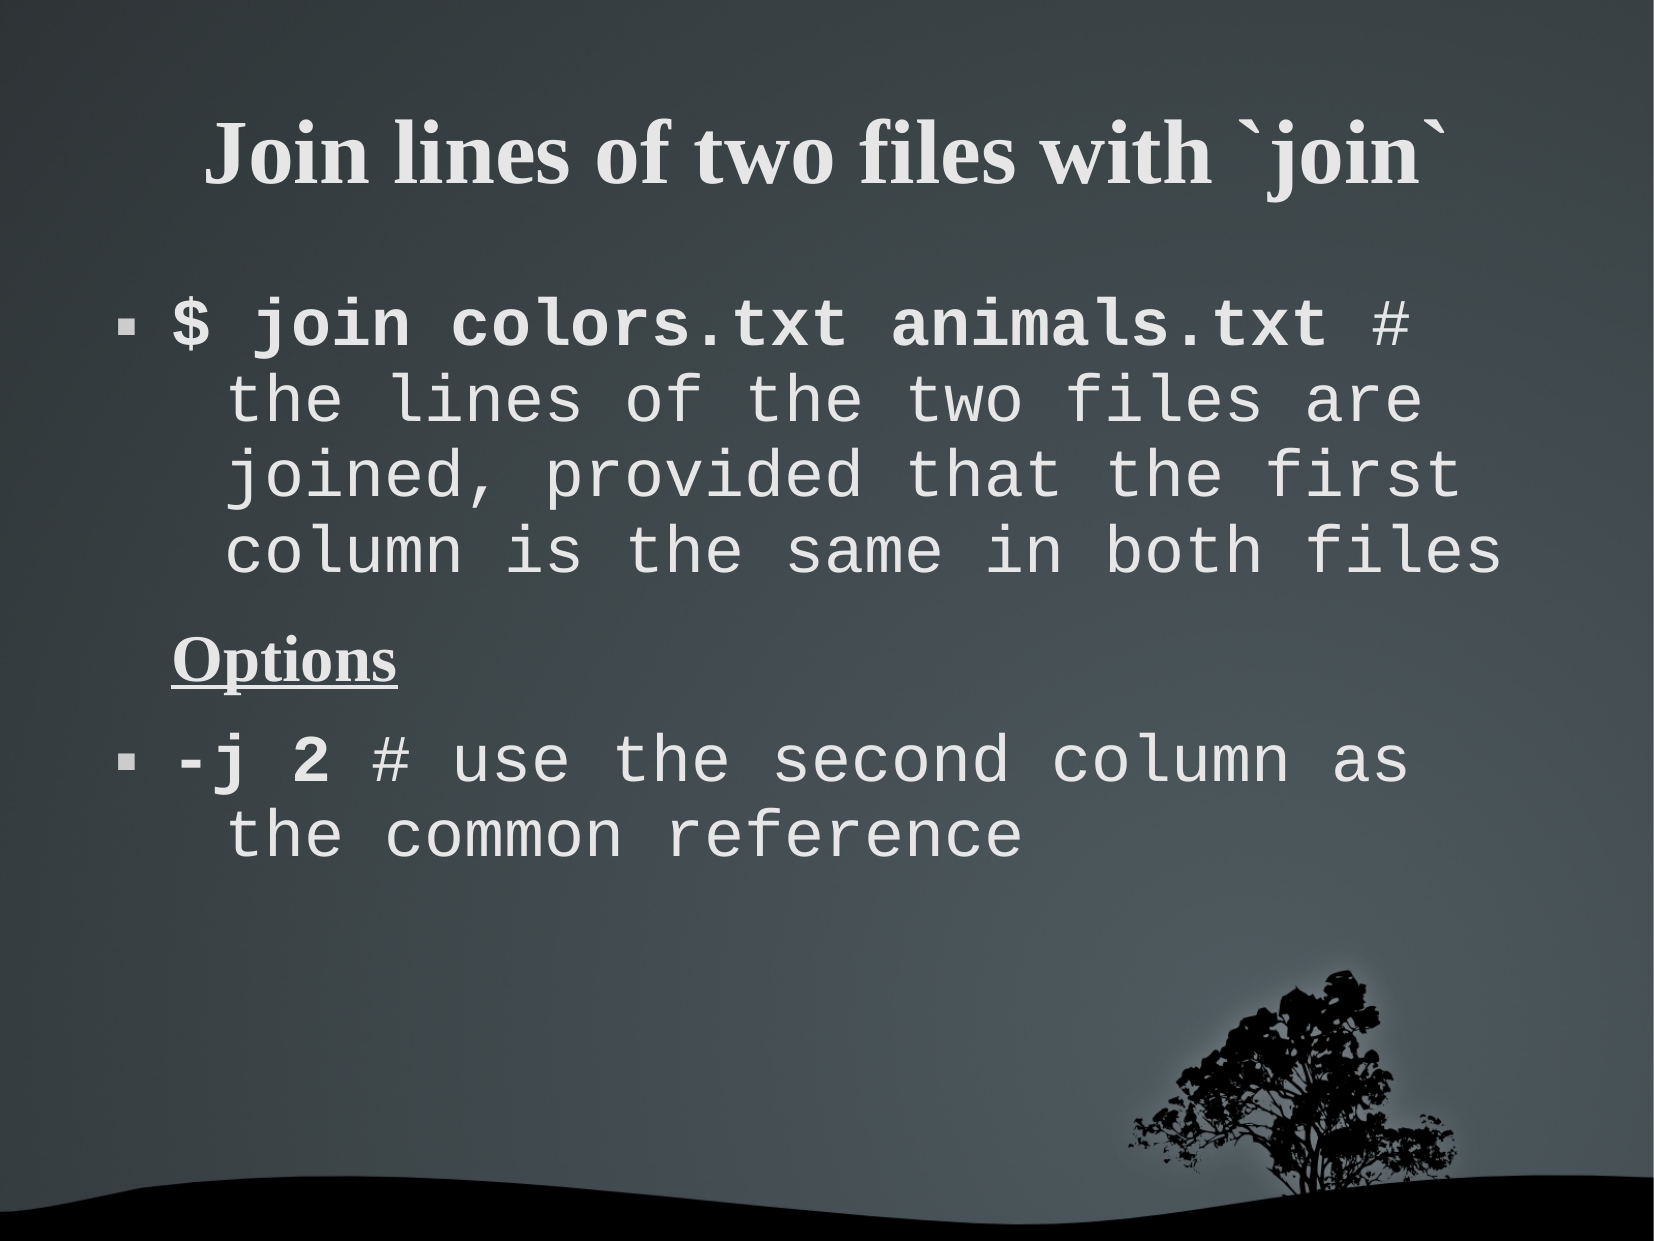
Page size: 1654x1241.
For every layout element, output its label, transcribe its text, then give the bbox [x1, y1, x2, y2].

list $ join colors.txt animals.txt # the lines of the two files are joined, provided that the first column is the same in both files Options -j 2 # use the second column as the common reference [82, 290, 1571, 1109]
title Join lines of two files with `join` [82, 33, 1571, 273]
picture [0, 0, 1654, 1241]
